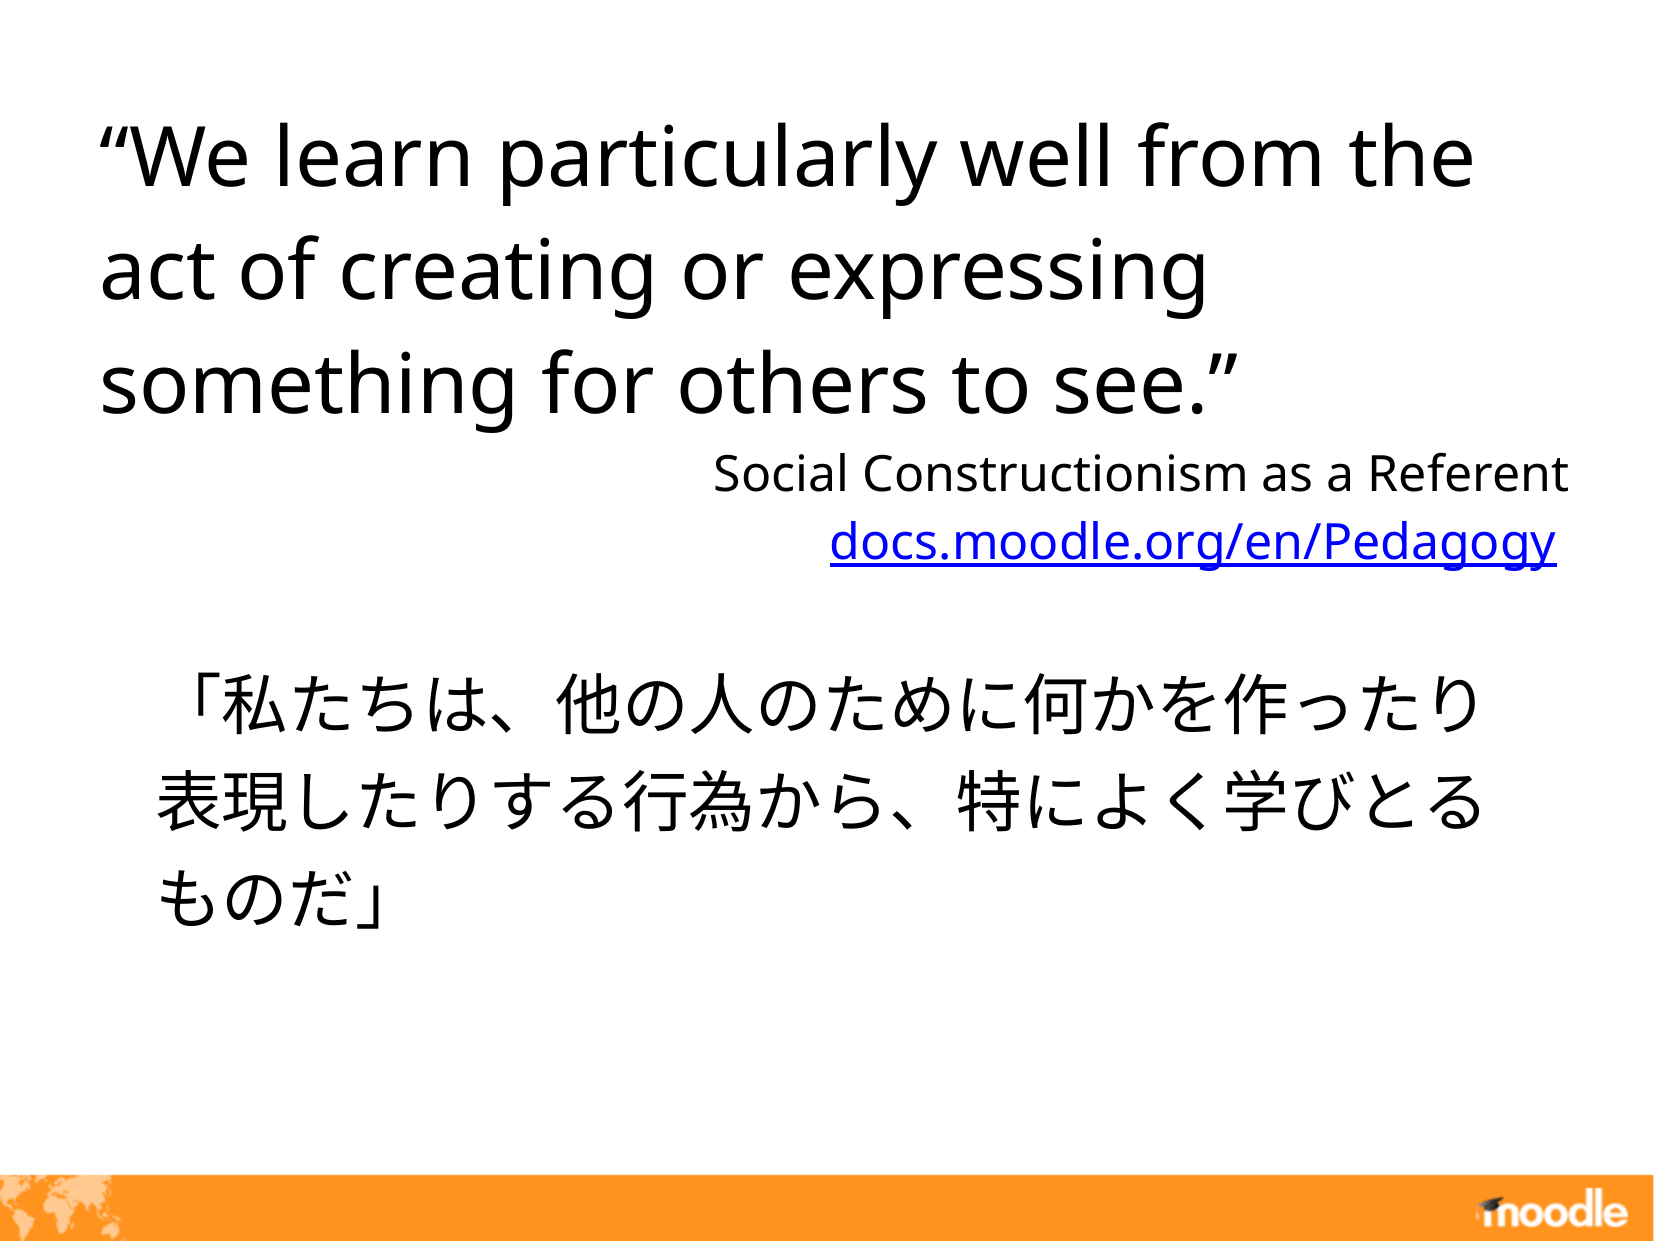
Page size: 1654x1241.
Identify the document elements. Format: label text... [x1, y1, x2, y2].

text_box “We learn particularly well from the act of creating or expressing something for others to see.” Social Constructionism as a Referent docs.moodle.org/en/Pedagogy [49, 90, 1585, 582]
picture [0, 1172, 1654, 1241]
text_box 「私たちは、他の人のために何かを作ったり表現したりする行為から、特によく学びとるものだ」 [105, 645, 1546, 946]
